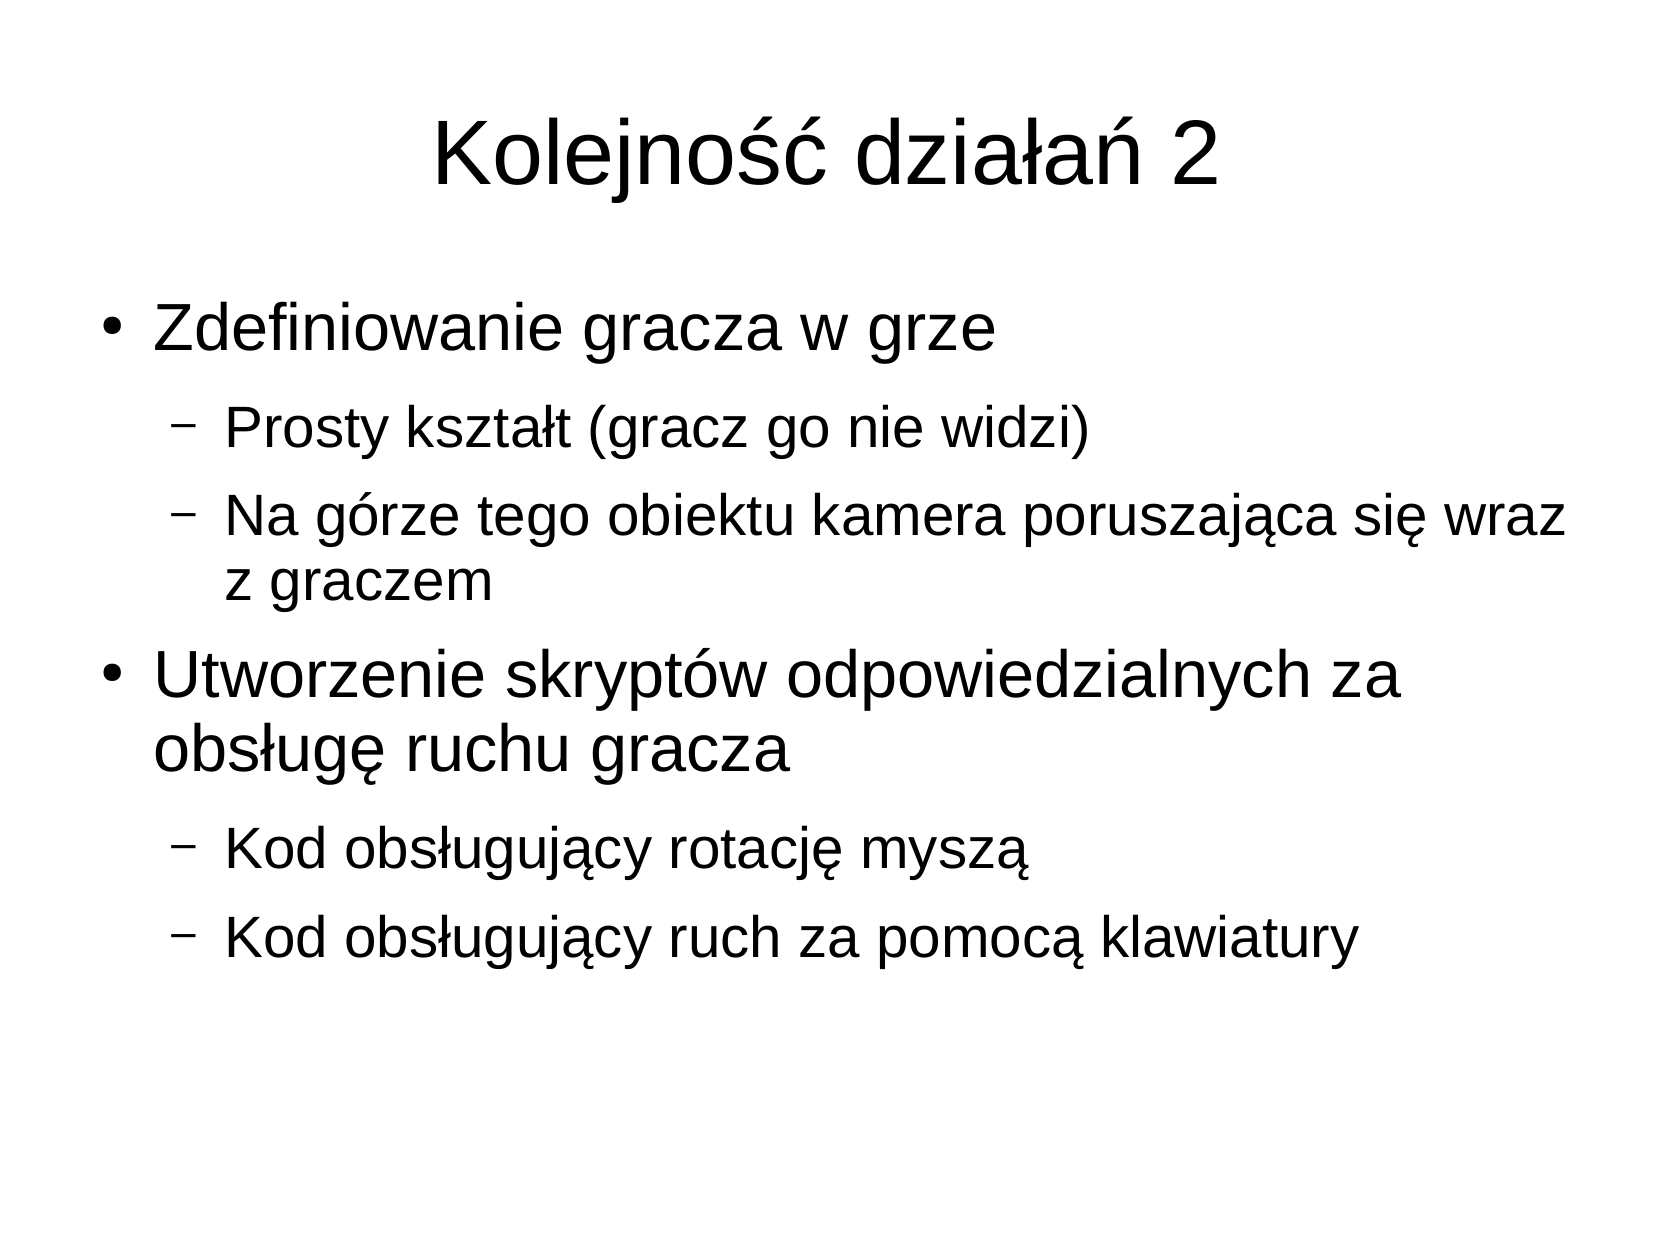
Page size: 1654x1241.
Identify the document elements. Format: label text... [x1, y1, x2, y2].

title Kolejność działań 2 [82, 49, 1571, 257]
list Zdefiniowanie gracza w grze Prosty kształt (gracz go nie widzi) Na górze tego obiektu kamera poruszająca się wraz z graczem Utworzenie skryptów odpowiedzialnych za obsługę ruchu gracza Kod obsługujący rotację myszą Kod obsługujący ruch za pomocą klawiatury [82, 290, 1571, 1010]
